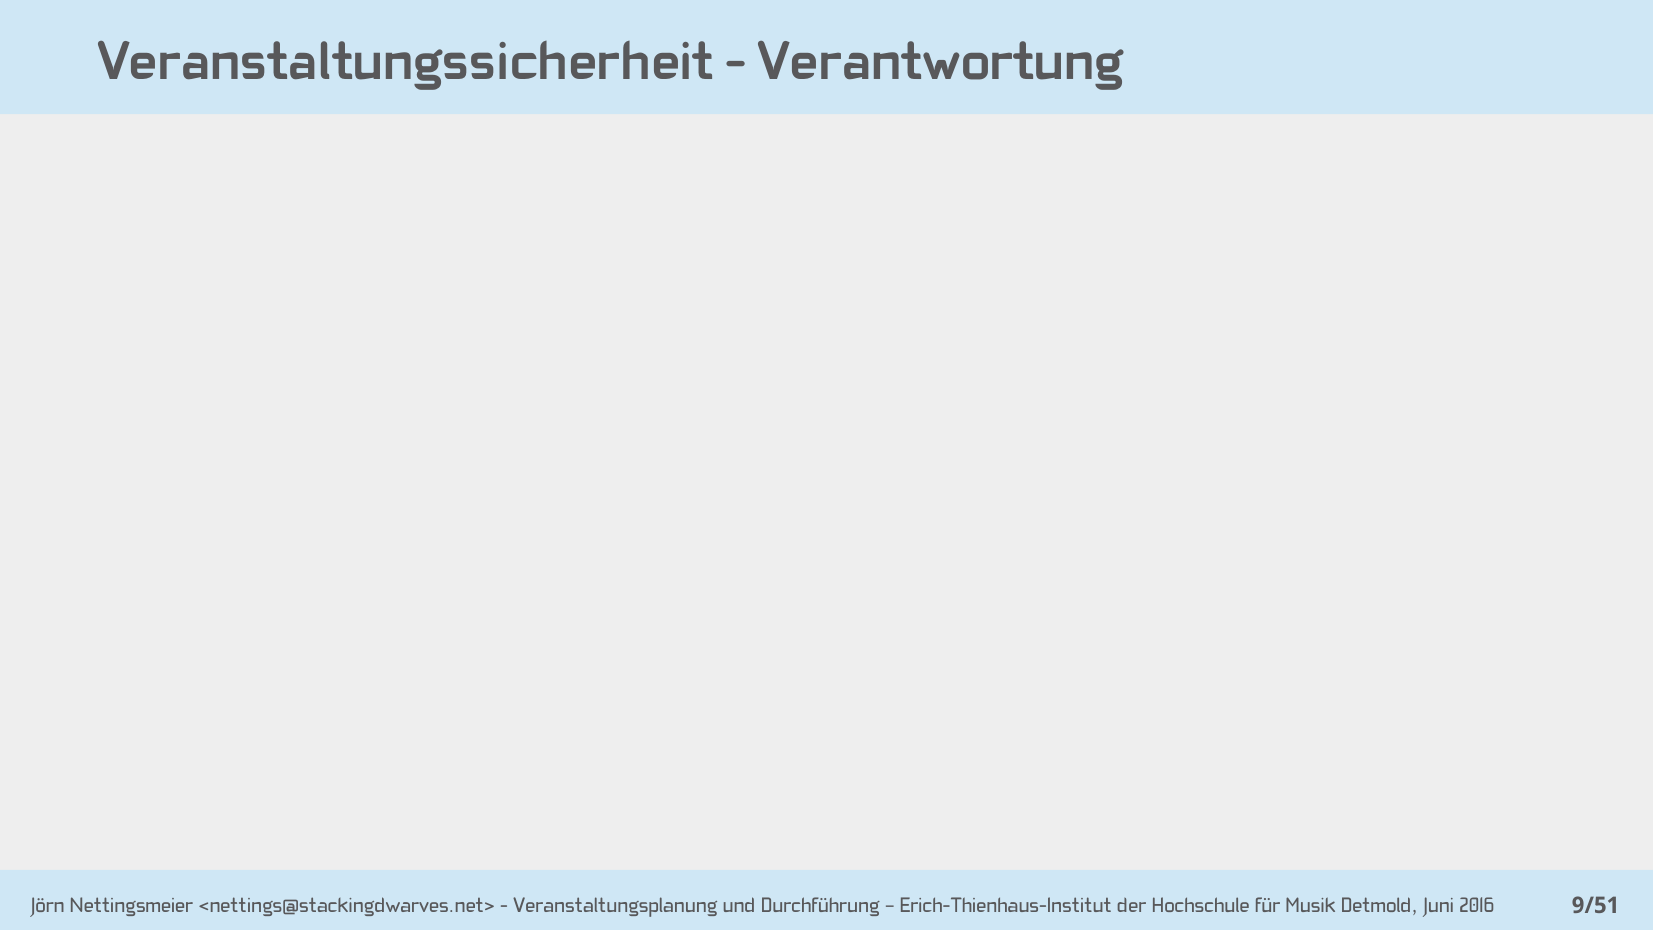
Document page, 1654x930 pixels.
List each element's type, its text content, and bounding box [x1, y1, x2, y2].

title Veranstaltungssicherheit - Verantwortung [97, 0, 1337, 126]
